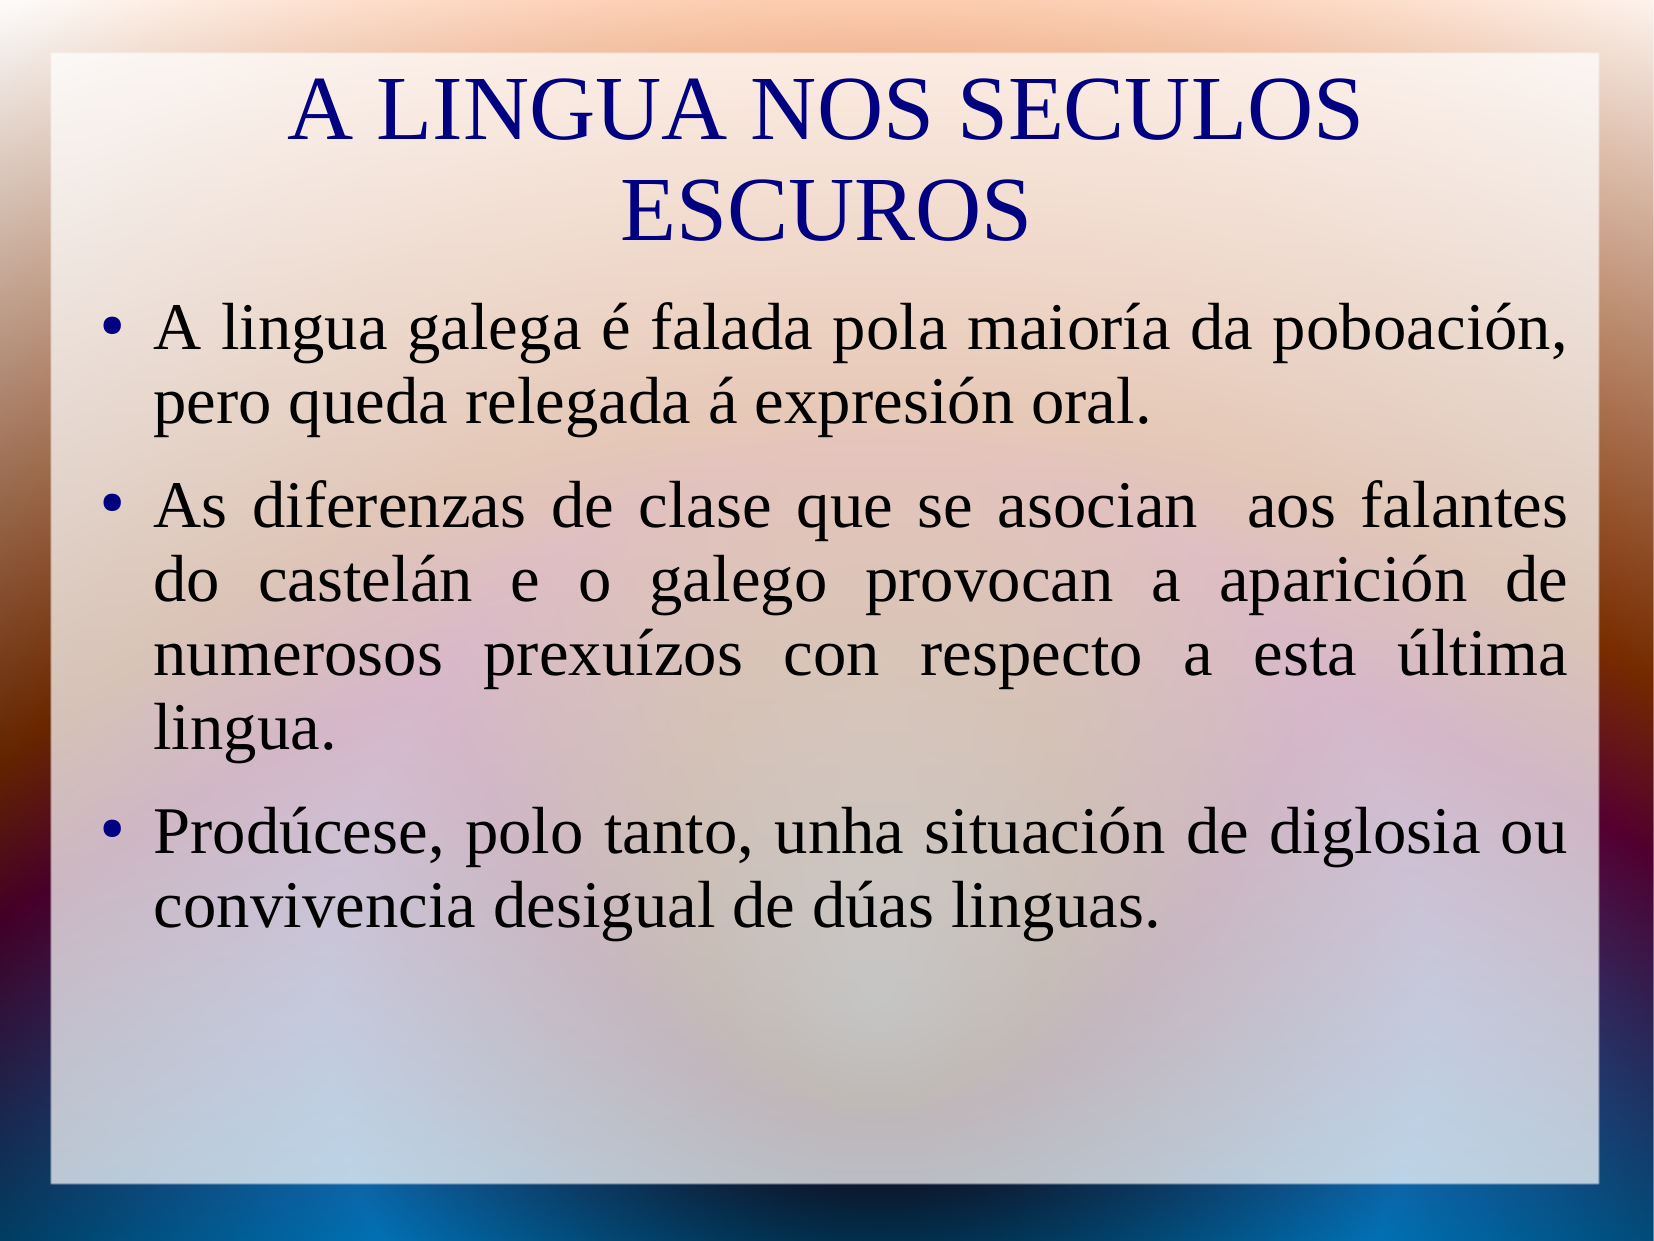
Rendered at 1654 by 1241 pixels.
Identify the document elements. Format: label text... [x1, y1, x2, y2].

picture [0, 0, 1654, 1241]
list A lingua galega é falada pola maioría da poboación, pero queda relegada á expresión oral. As diferenzas de clase que se asocian aos falantes do castelán e o galego provocan a aparición de numerosos prexuízos con respecto a esta última lingua. Prodúcese, polo tanto, unha situación de diglosia ou convivencia desigual de dúas linguas. [82, 290, 1571, 1010]
title A LINGUA NOS SECULOS ESCUROS [82, 55, 1571, 263]
